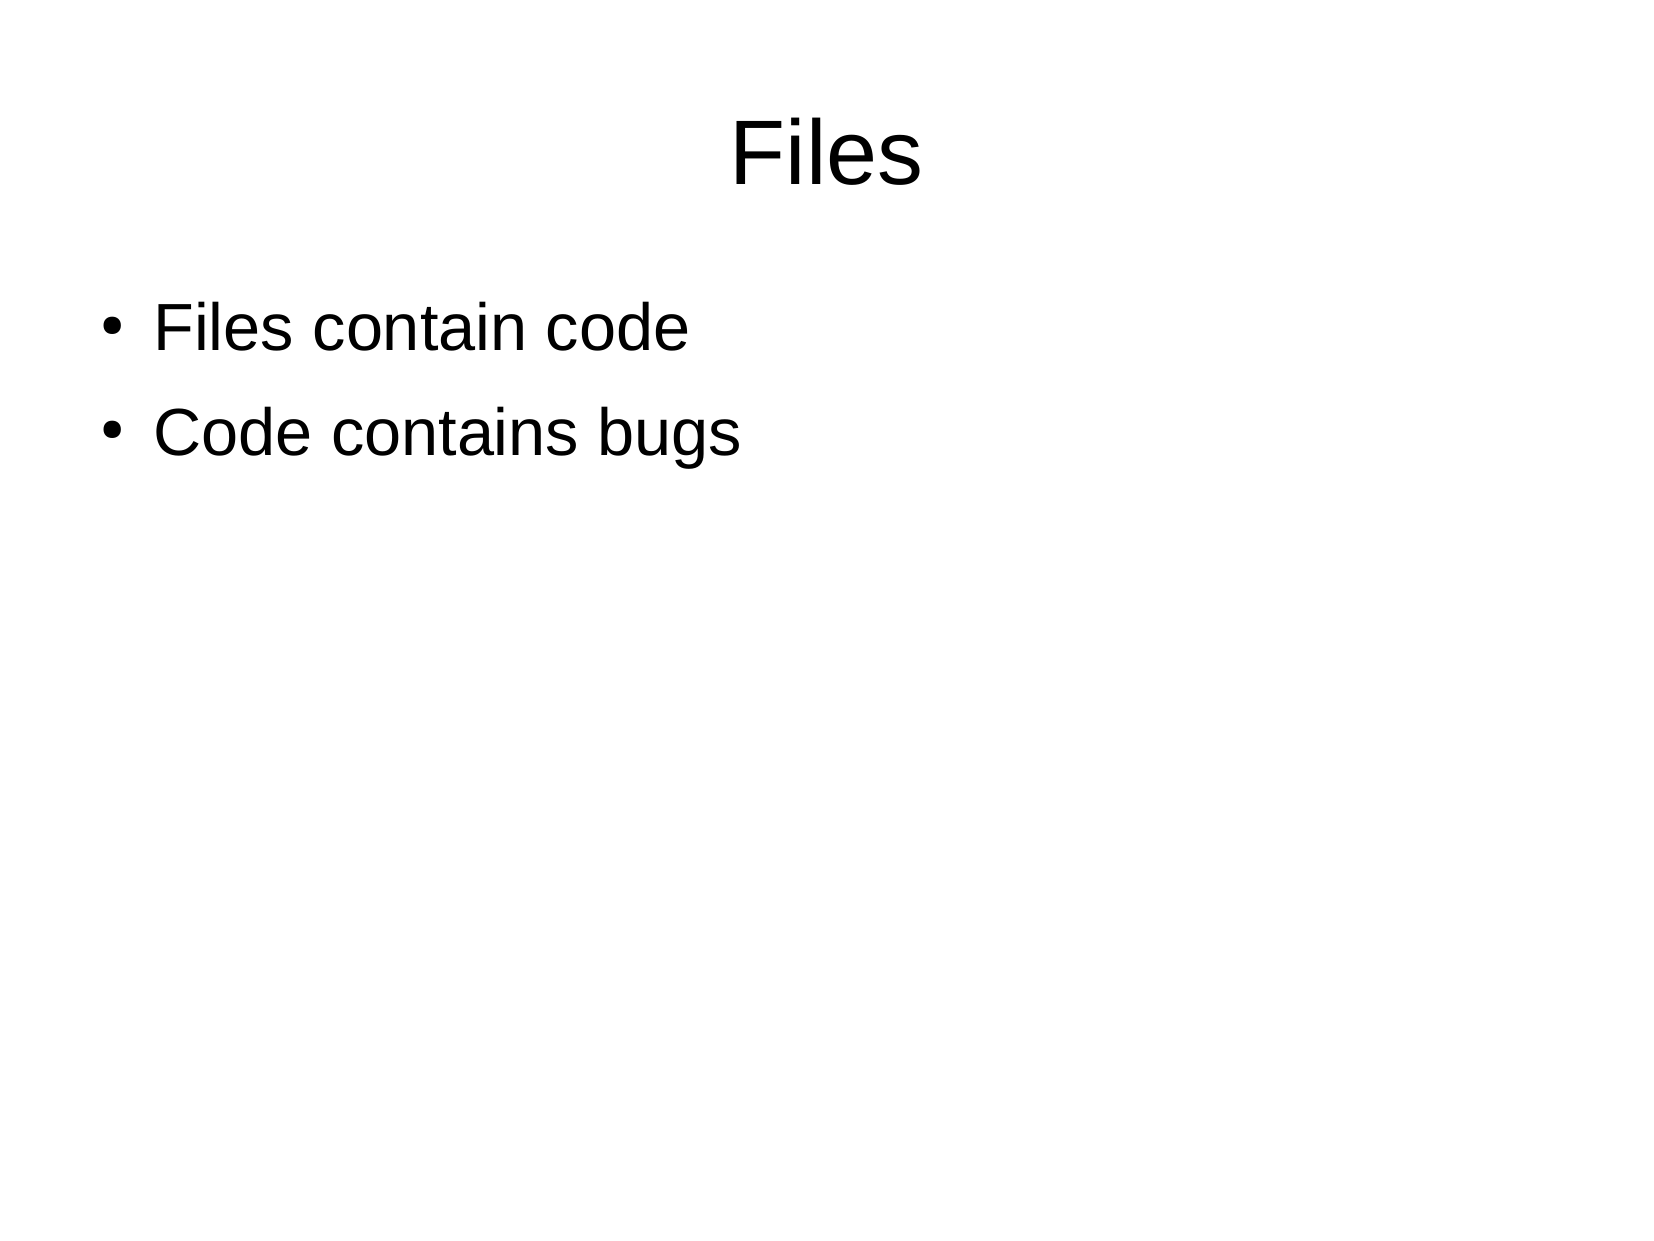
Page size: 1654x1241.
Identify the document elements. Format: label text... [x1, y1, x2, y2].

title Files [82, 49, 1571, 257]
list Files contain code Code contains bugs [82, 290, 1571, 1109]
